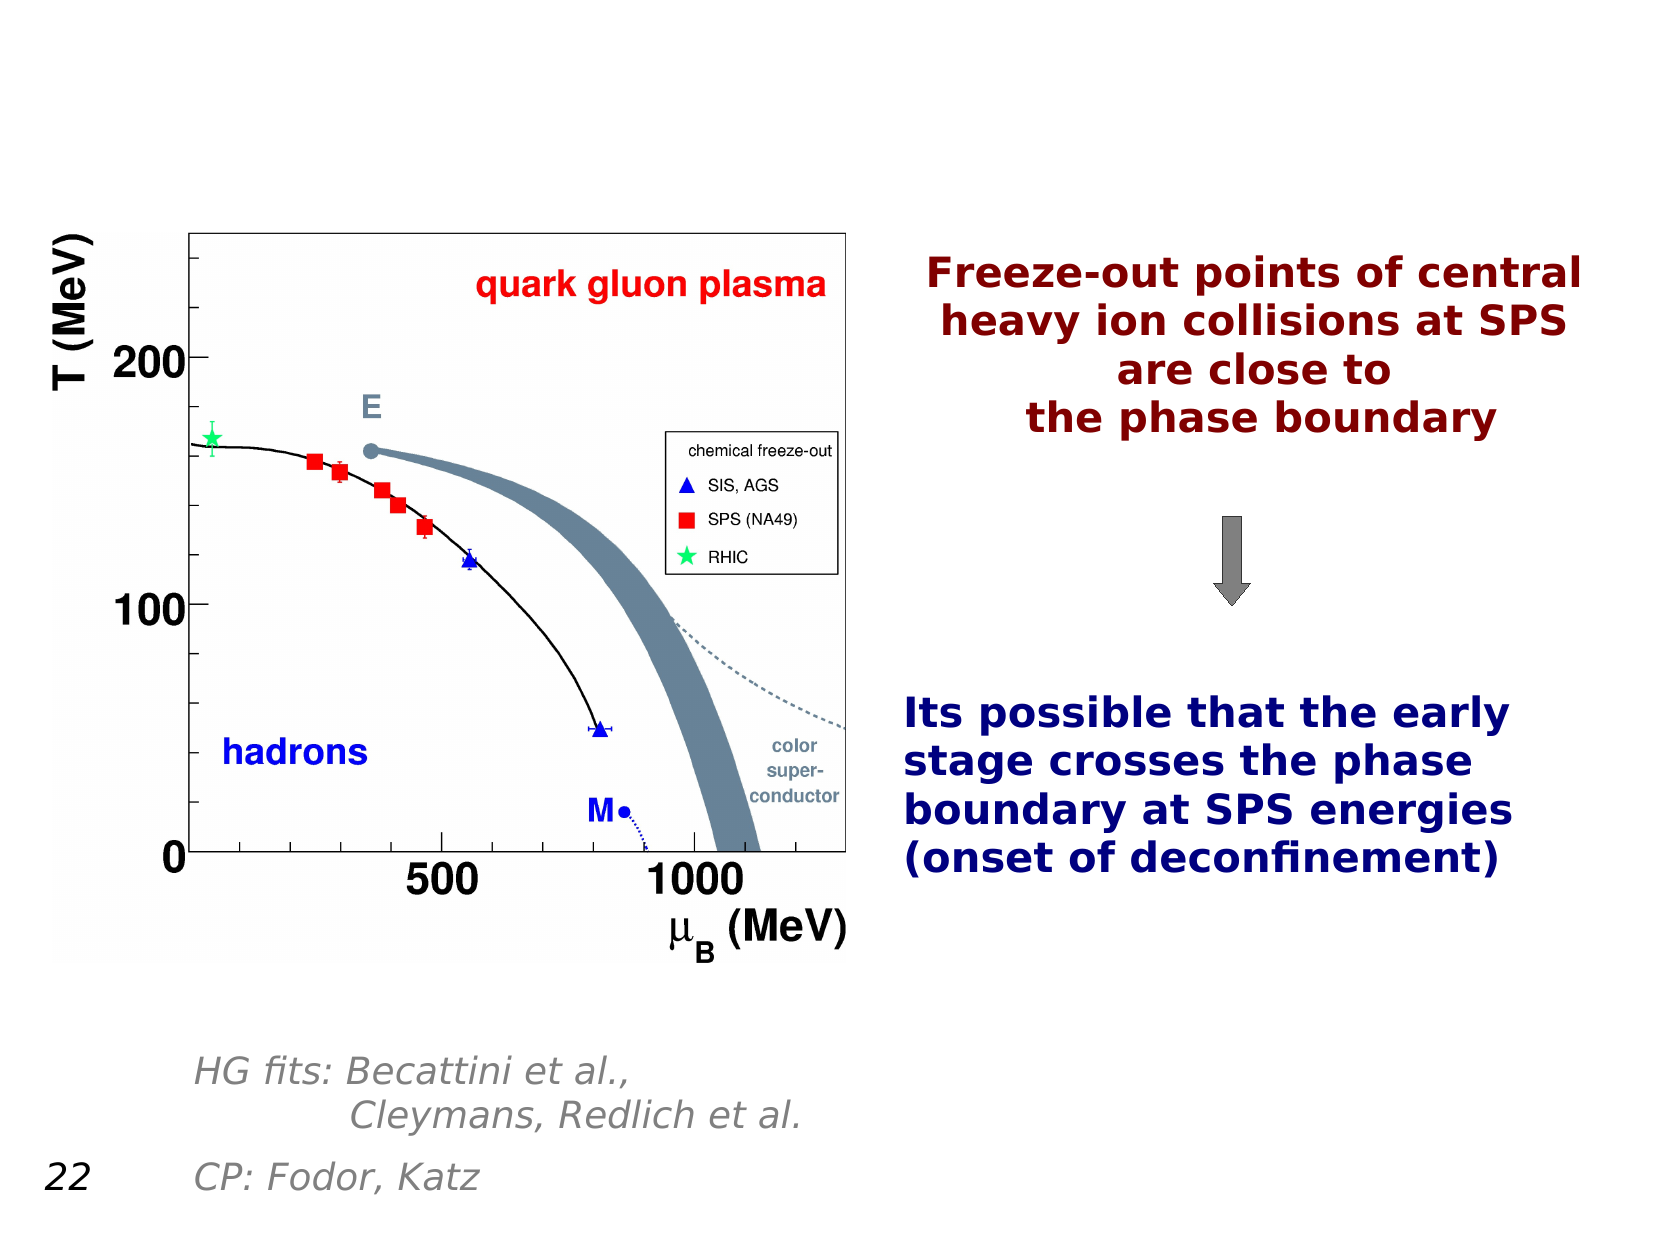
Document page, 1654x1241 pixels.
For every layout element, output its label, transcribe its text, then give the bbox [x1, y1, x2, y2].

text_box CP: Fodor, Katz [193, 1156, 481, 1200]
text_box HG fits: Becattini et al., Cleymans, Redlich et al. [193, 1049, 804, 1181]
text_box Freeze-out points of central heavy ion collisions at SPS are close to the phase boundary [925, 248, 1585, 443]
picture [52, 232, 846, 963]
text_box Its possible that the early stage crosses the phase boundary at SPS energies (onset of deconfinement) [903, 688, 1619, 883]
text_box [1213, 516, 1251, 606]
